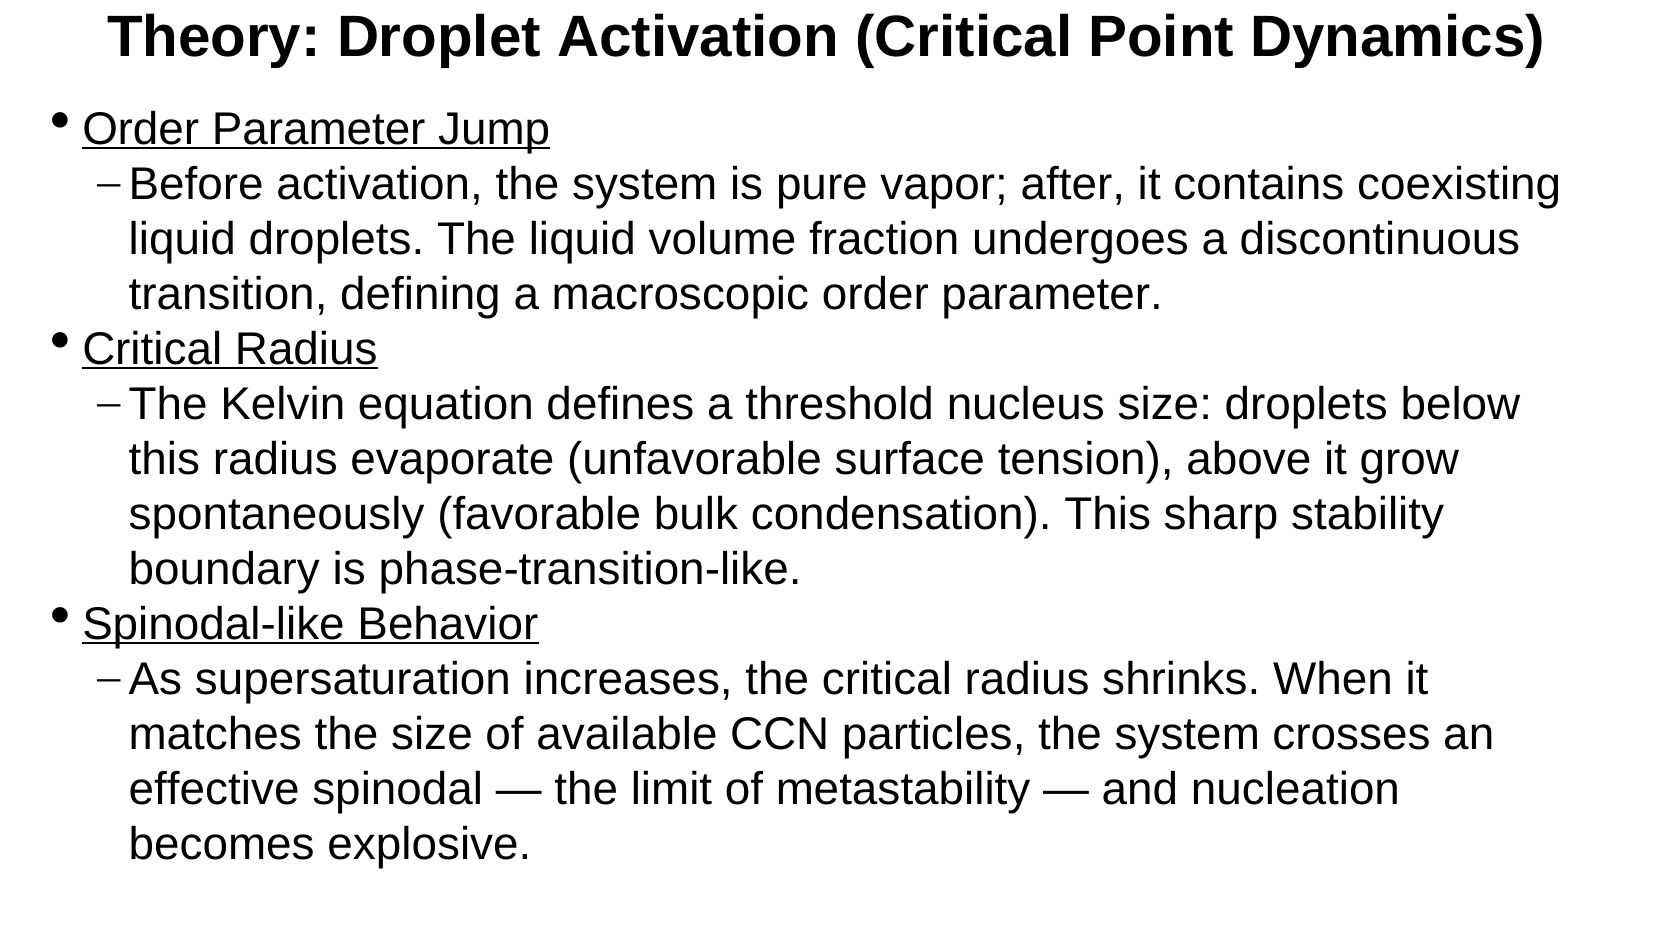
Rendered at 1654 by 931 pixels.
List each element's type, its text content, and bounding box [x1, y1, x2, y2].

title Theory: Droplet Activation (Critical Point Dynamics) [0, 0, 1654, 84]
text_box Order Parameter Jump Before activation, the system is pure vapor; after, it contains coexisting liquid droplets. The liquid volume fraction undergoes a discontinuous transition, defining a macroscopic order parameter. Critical Radius The Kelvin equation defines a threshold nucleus size: droplets below this radius evaporate (unfavorable surface tension), above it grow spontaneously (favorable bulk condensation). This sharp stability boundary is phase-transition-like. Spinodal-like Behavior As supersaturation increases, the critical radius shrinks. When it matches the size of available CCN particles, the system crosses an effective spinodal — the limit of metastability — and nucleation becomes explosive. [37, 91, 1613, 893]
